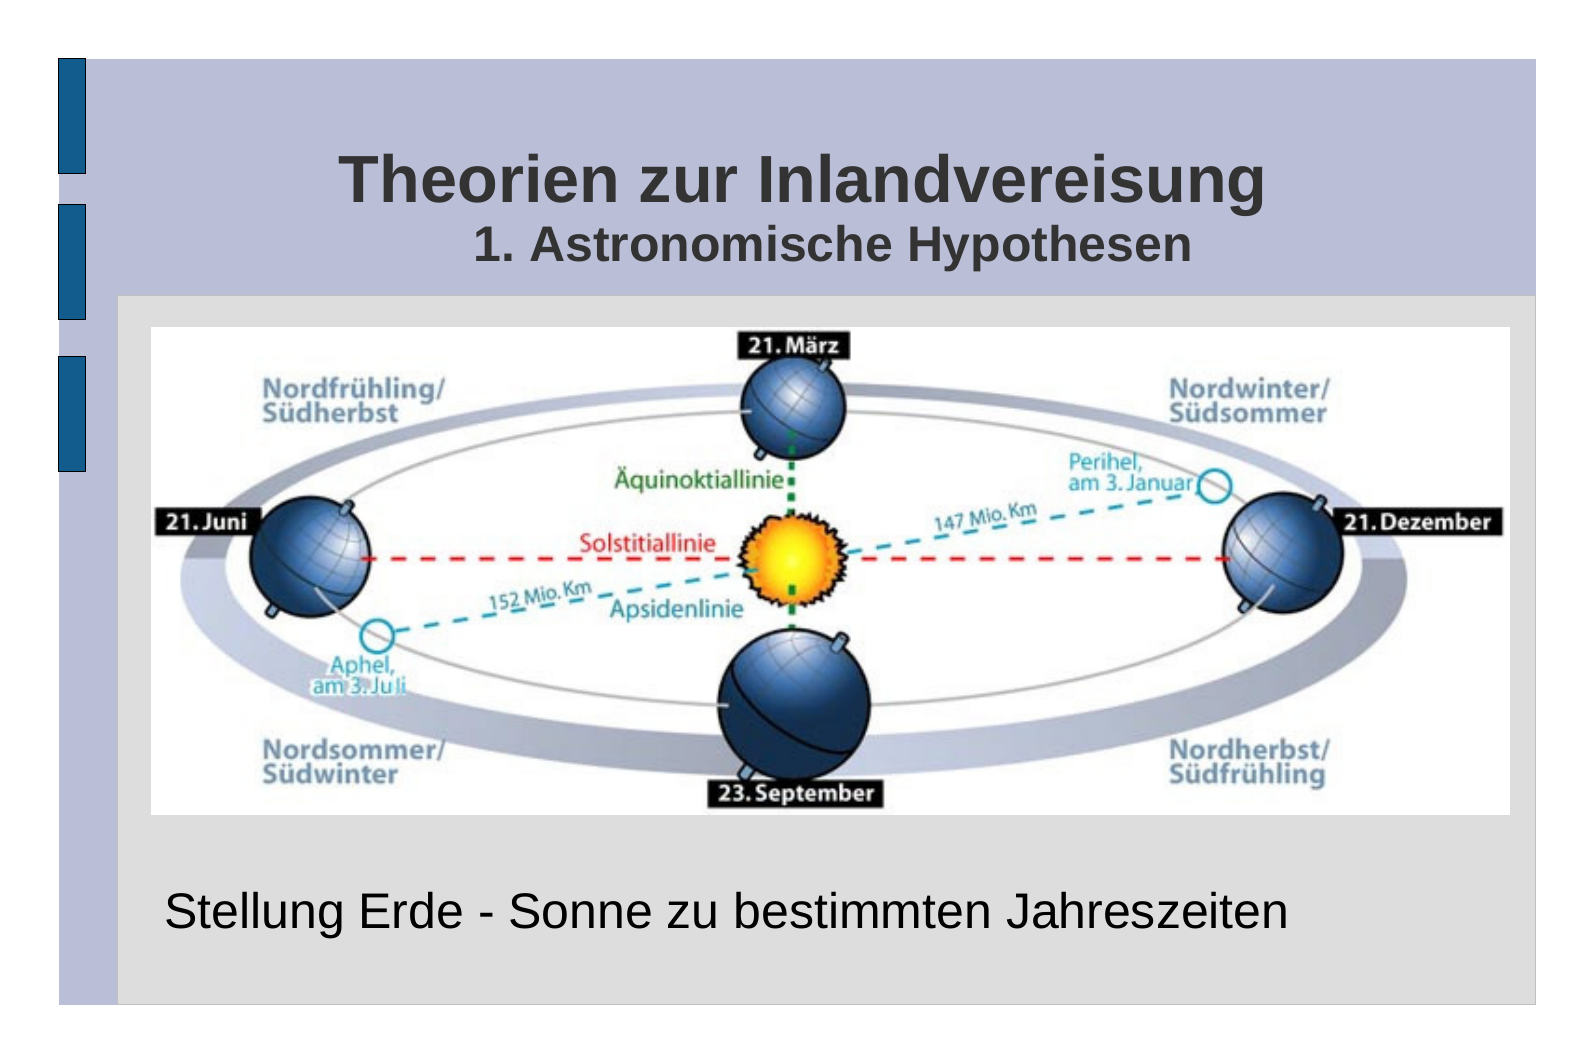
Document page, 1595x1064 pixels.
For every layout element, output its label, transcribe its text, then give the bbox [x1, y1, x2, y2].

title Theorien zur Inlandvereisung 1. Astronomische Hypothesen [167, 118, 1429, 296]
list Stellung Erde - Sonne zu bestimmten Jahreszeiten [146, 883, 1484, 993]
picture [151, 327, 1510, 815]
